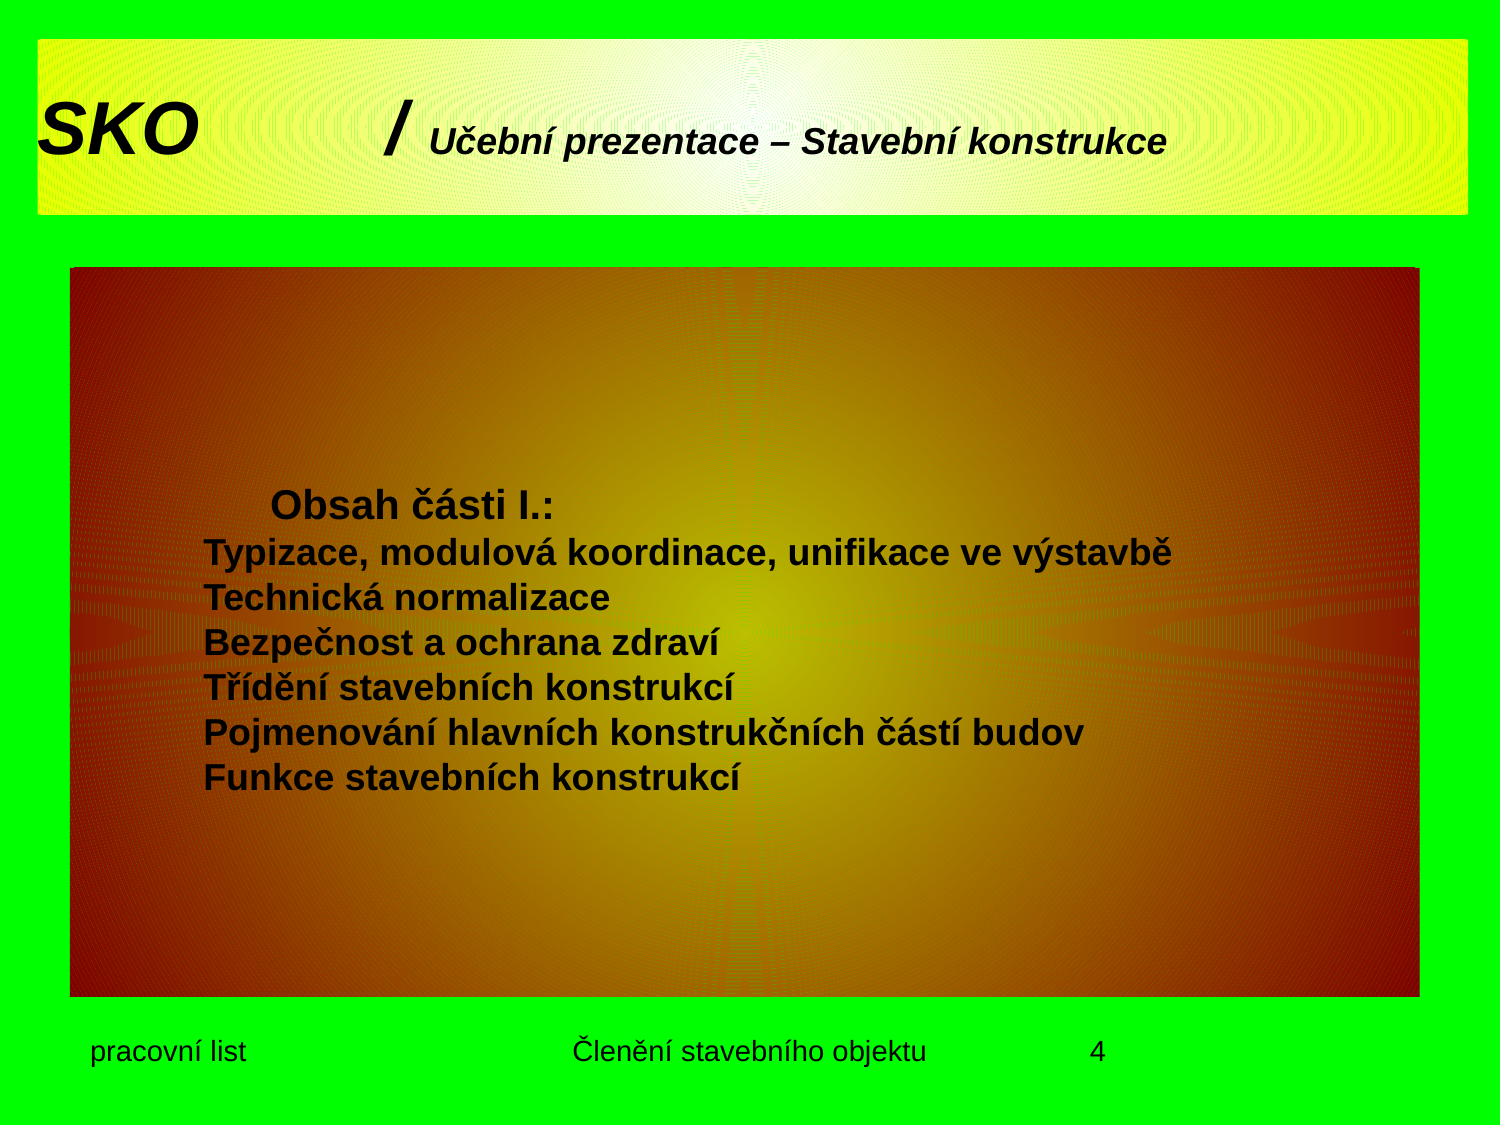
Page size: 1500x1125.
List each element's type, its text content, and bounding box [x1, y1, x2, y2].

text_box Členění stavebního objektu [512, 1024, 988, 1103]
text_box pracovní list [75, 1024, 426, 1103]
text_box SKO / Učební prezentace – Stavební konstrukce [38, 40, 1468, 214]
text_box Obsah části I.: Typizace, modulová koordinace, unifikace ve výstavbě Technická normalizace Bezpečnost a ochrana zdraví Třídění stavebních konstrukcí Pojmenování hlavních konstrukčních částí budov Funkce stavebních konstrukcí [69, 267, 1420, 997]
text_box [1074, 1024, 1426, 1103]
